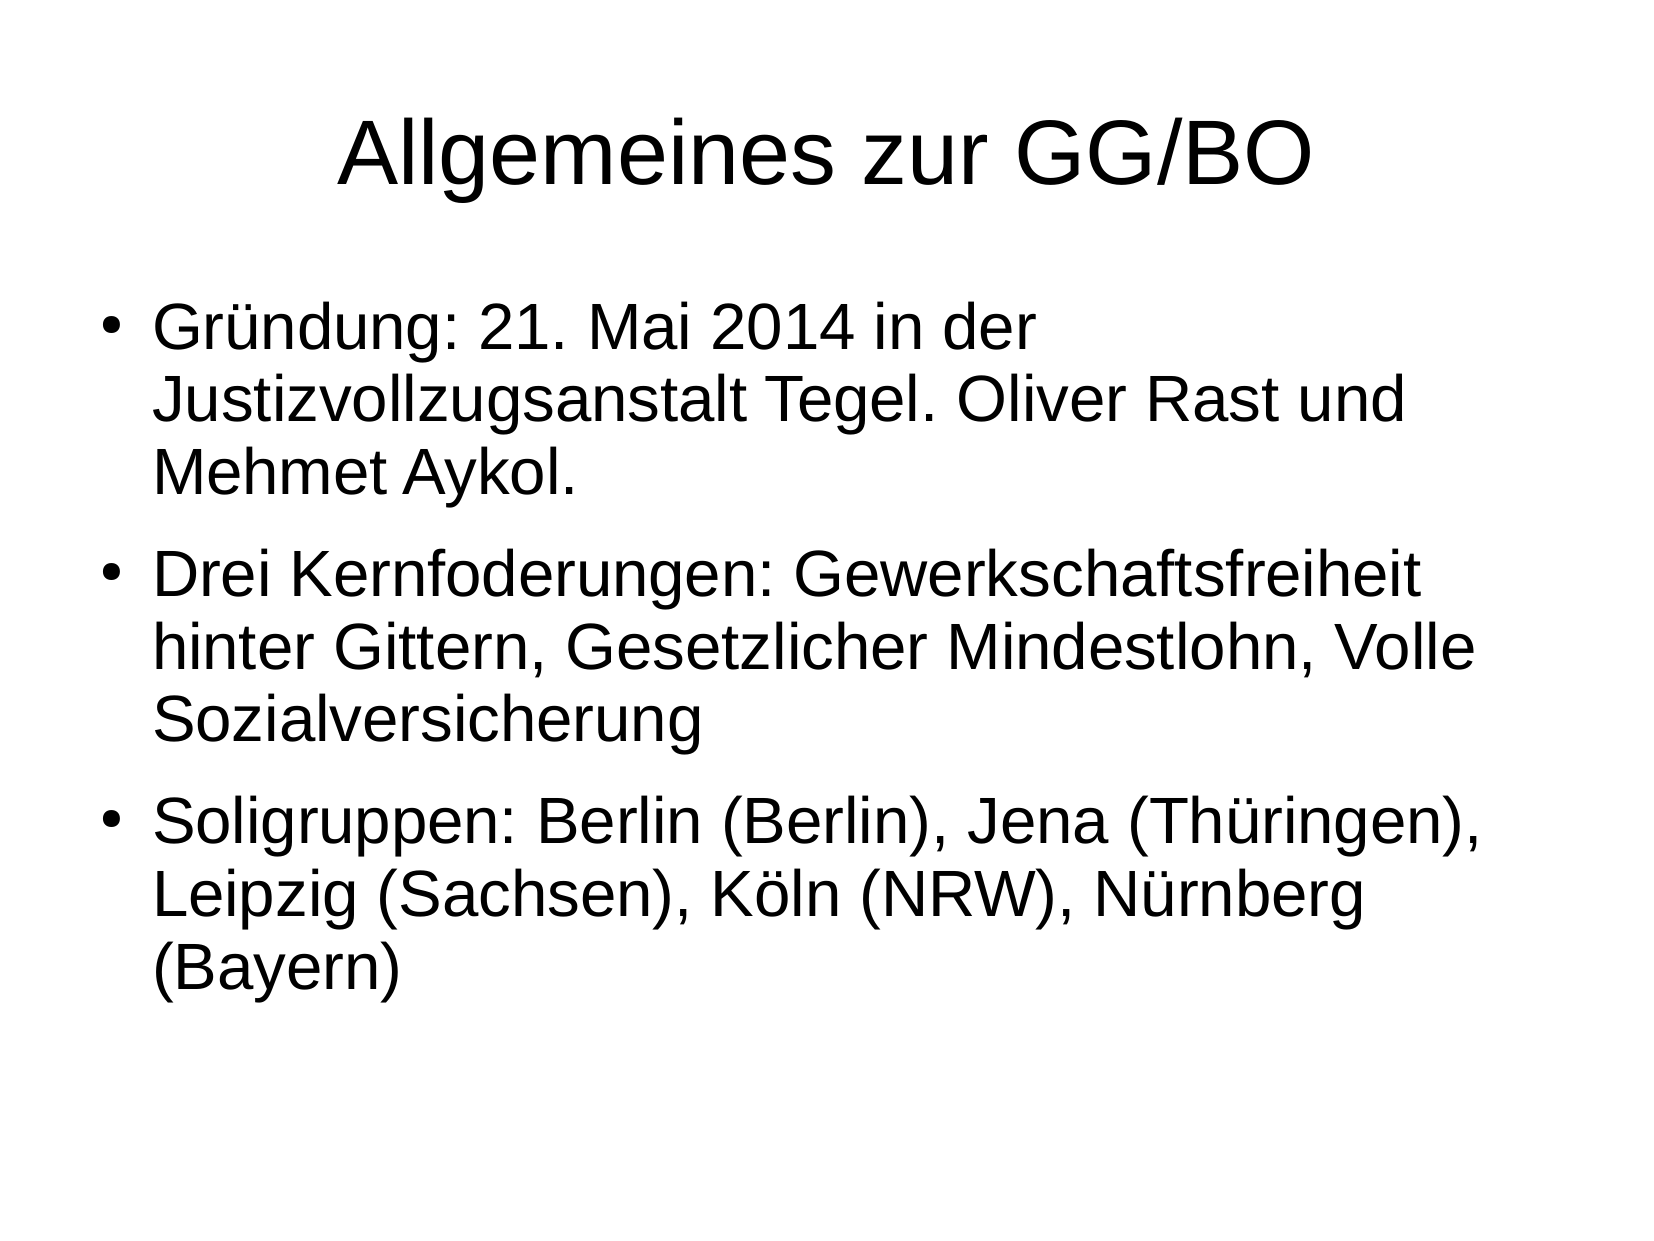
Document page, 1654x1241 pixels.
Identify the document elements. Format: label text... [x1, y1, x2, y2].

list Gründung: 21. Mai 2014 in der Justizvollzugsanstalt Tegel. Oliver Rast und Mehmet Aykol. Drei Kernfoderungen: Gewerkschaftsfreiheit hinter Gittern, Gesetzlicher Mindestlohn, Volle Sozialversicherung Soligruppen: Berlin (Berlin), Jena (Thüringen), Leipzig (Sachsen), Köln (NRW), Nürnberg (Bayern) [82, 290, 1571, 1010]
title Allgemeines zur GG/BO [82, 49, 1571, 257]
